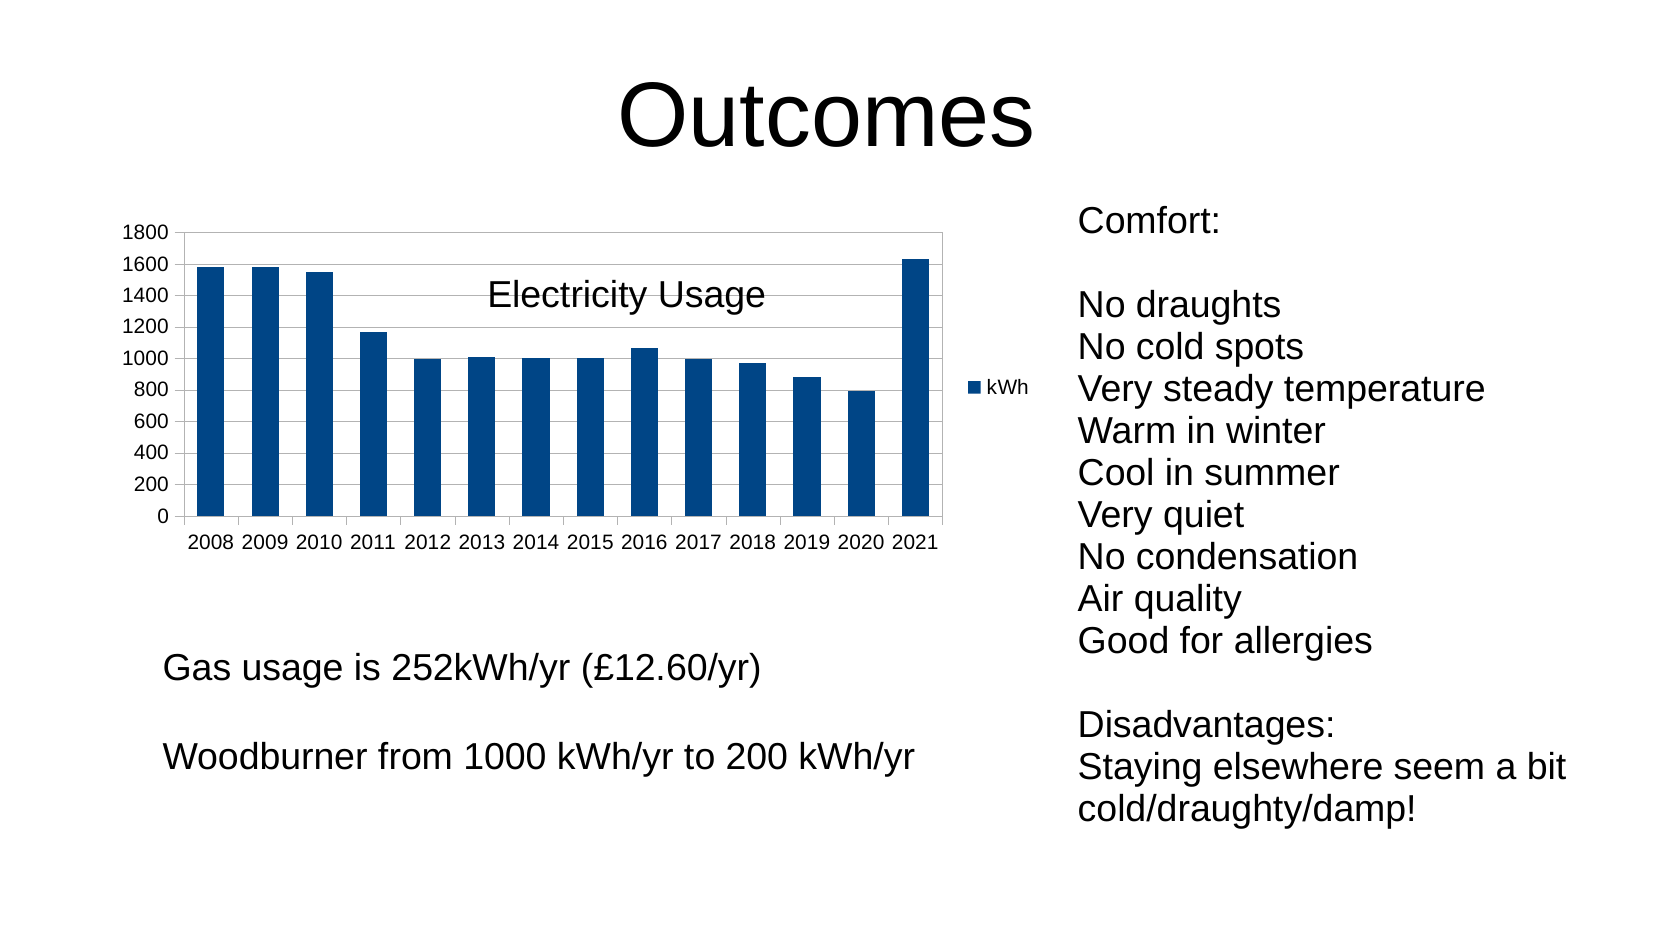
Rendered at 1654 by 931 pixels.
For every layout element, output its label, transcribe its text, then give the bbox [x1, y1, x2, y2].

picture [103, 213, 1049, 562]
text_box Gas usage is 252kWh/yr (£12.60/yr) [147, 639, 827, 727]
text_box Comfort: No draughts No cold spots Very steady temperature Warm in winter Cool in summer Very quiet No condensation Air quality Good for allergies Disadvantages: Staying elsewhere seem a bit cold/draughty/damp! [1062, 192, 1595, 837]
title Outcomes [82, 37, 1571, 193]
text_box Woodburner from 1000 kWh/yr to 200 kWh/yr [147, 727, 945, 827]
text_box Electricity Usage [472, 265, 857, 323]
